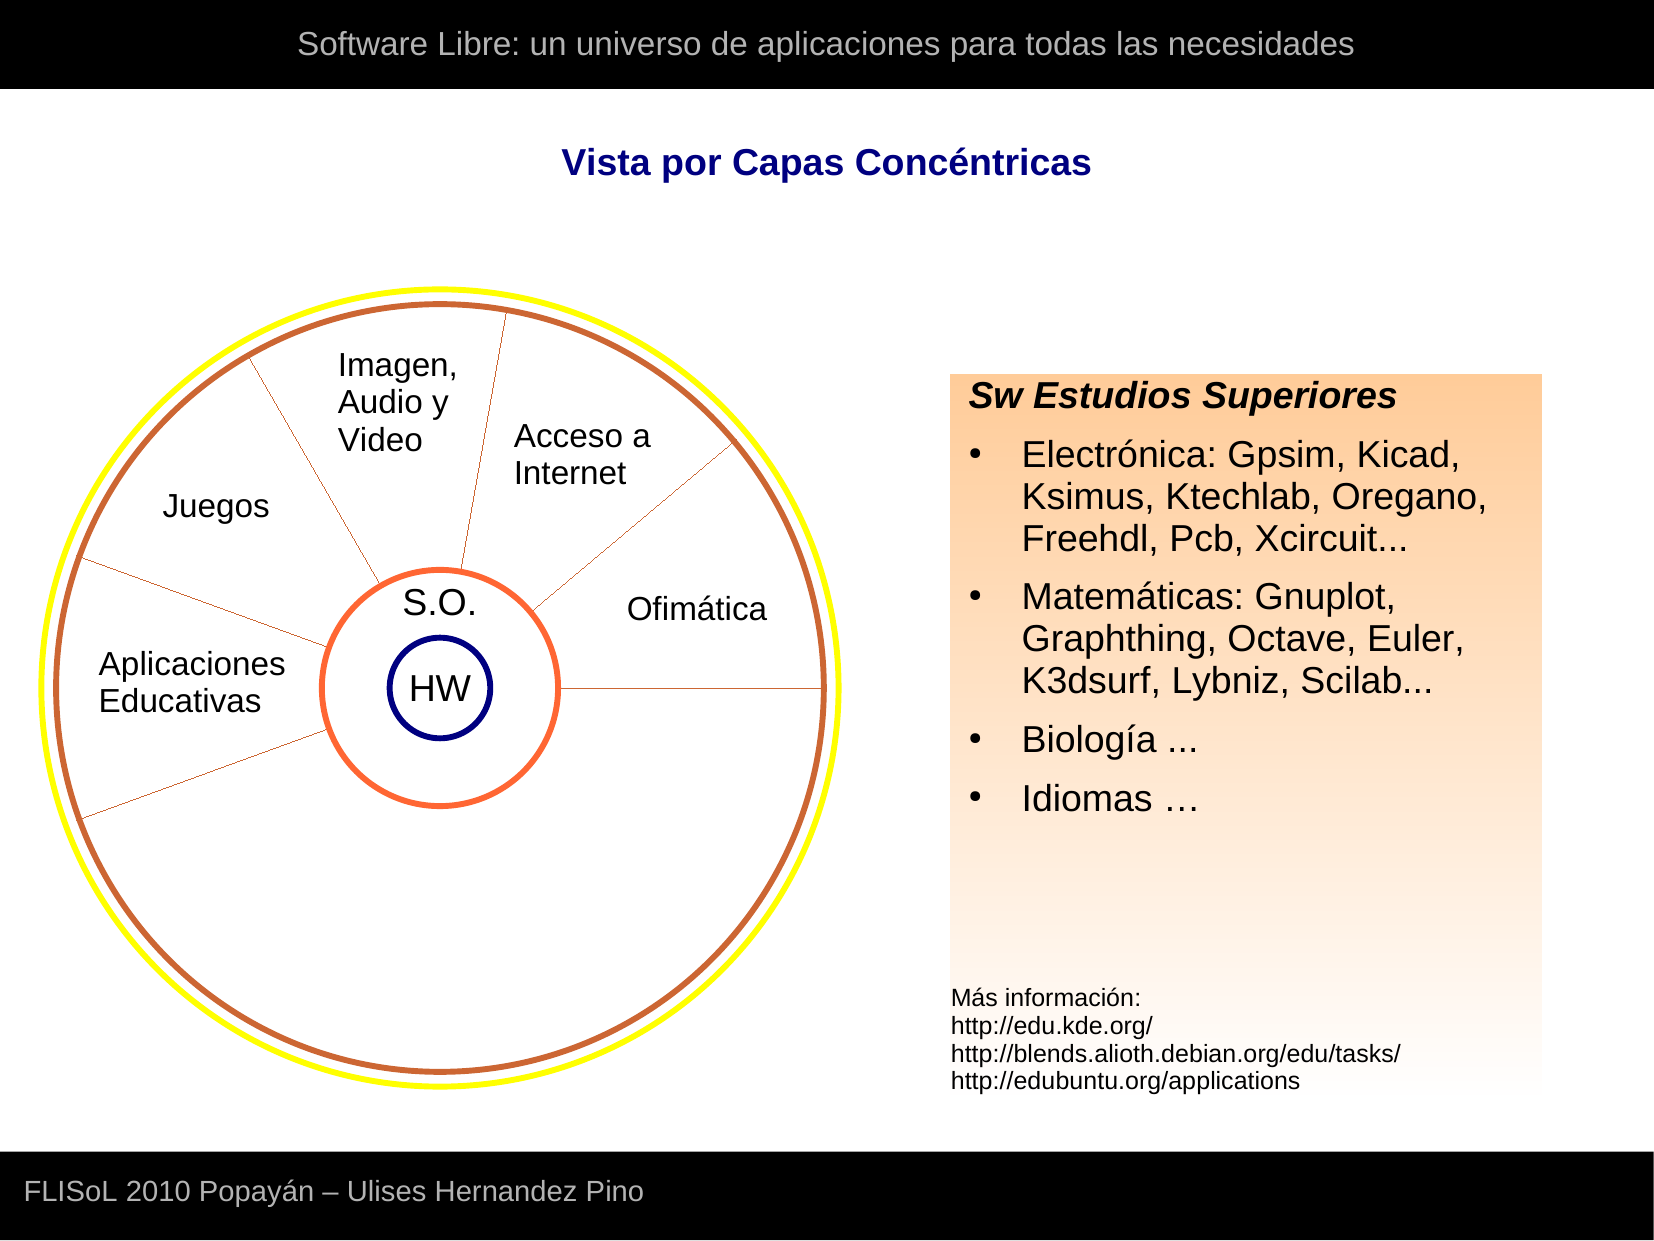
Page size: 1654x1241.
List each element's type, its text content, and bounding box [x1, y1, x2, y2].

text_box Imagen, Audio y Video [323, 339, 474, 493]
text_box HW [389, 637, 491, 739]
text_box Juegos [147, 479, 285, 532]
list Sw Estudios Superiores Electrónica: Gpsim, Kicad, Ksimus, Ktechlab, Oregano, Freehdl, Pcb, Xcircuit... Matemáticas: Gnuplot, Graphthing, Octave, Euler, K3dsurf, Lybniz, Scilab... Biología ... Idiomas … Más información: http://edu.kde.org/ http://blends.alioth.debian.org/edu/tasks/ http://edubuntu.org/applications [950, 374, 1542, 1096]
text_box Ofimática [612, 582, 783, 635]
text_box S.O. [321, 569, 559, 807]
text_box Acceso a Internet [499, 409, 666, 499]
text_box Aplicaciones Educativas [84, 637, 302, 727]
title Vista por Capas Concéntricas [82, 125, 1571, 200]
